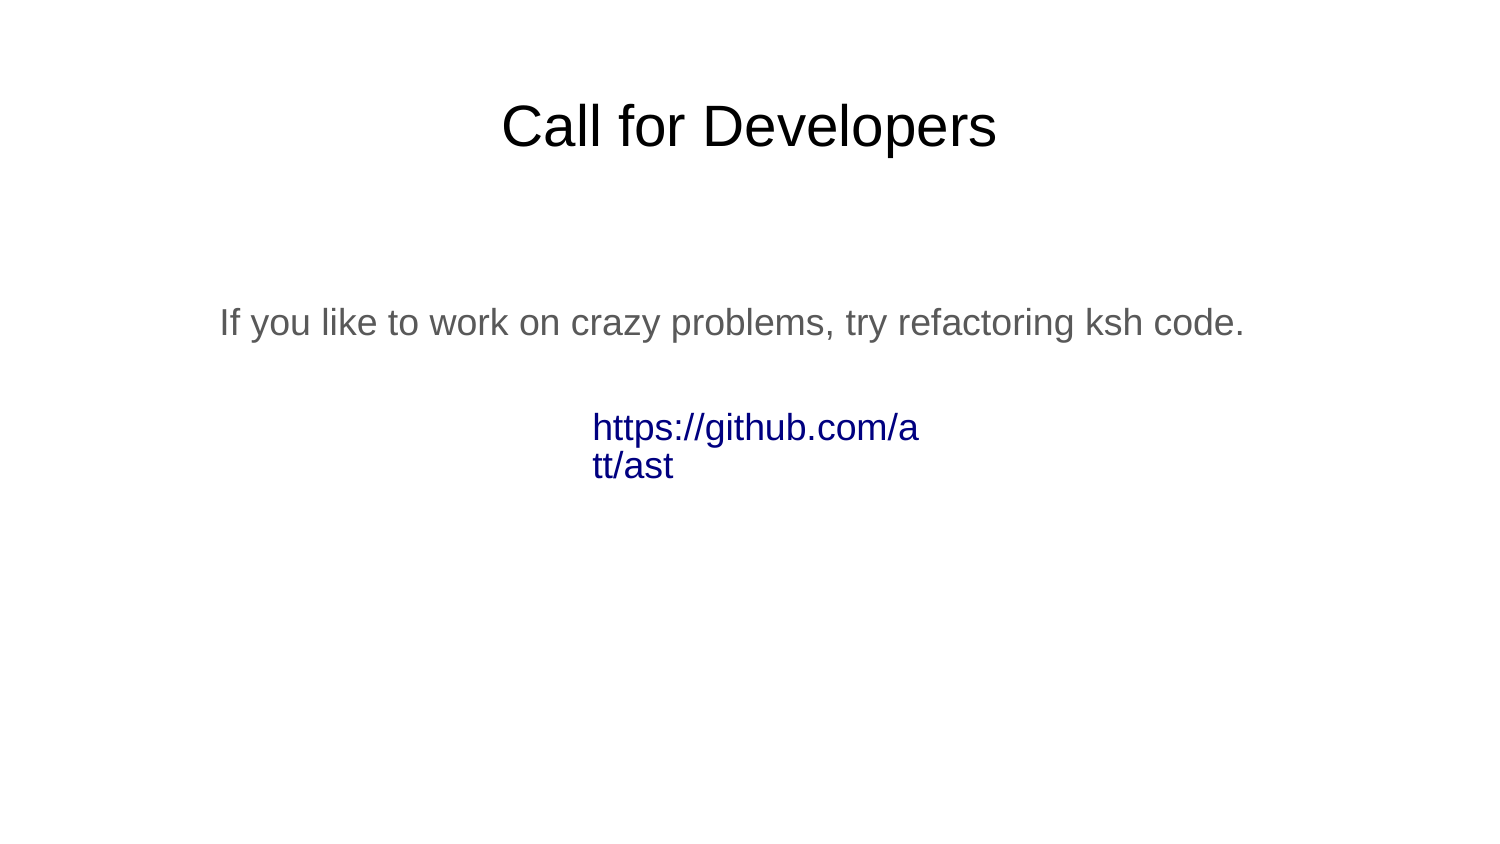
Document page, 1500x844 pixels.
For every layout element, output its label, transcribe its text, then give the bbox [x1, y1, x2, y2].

list If you like to work on crazy problems, try refactoring ksh code. [129, 276, 1350, 360]
title Call for Developers [51, 72, 1449, 167]
text_box https://github.com/att/ast [577, 388, 937, 471]
